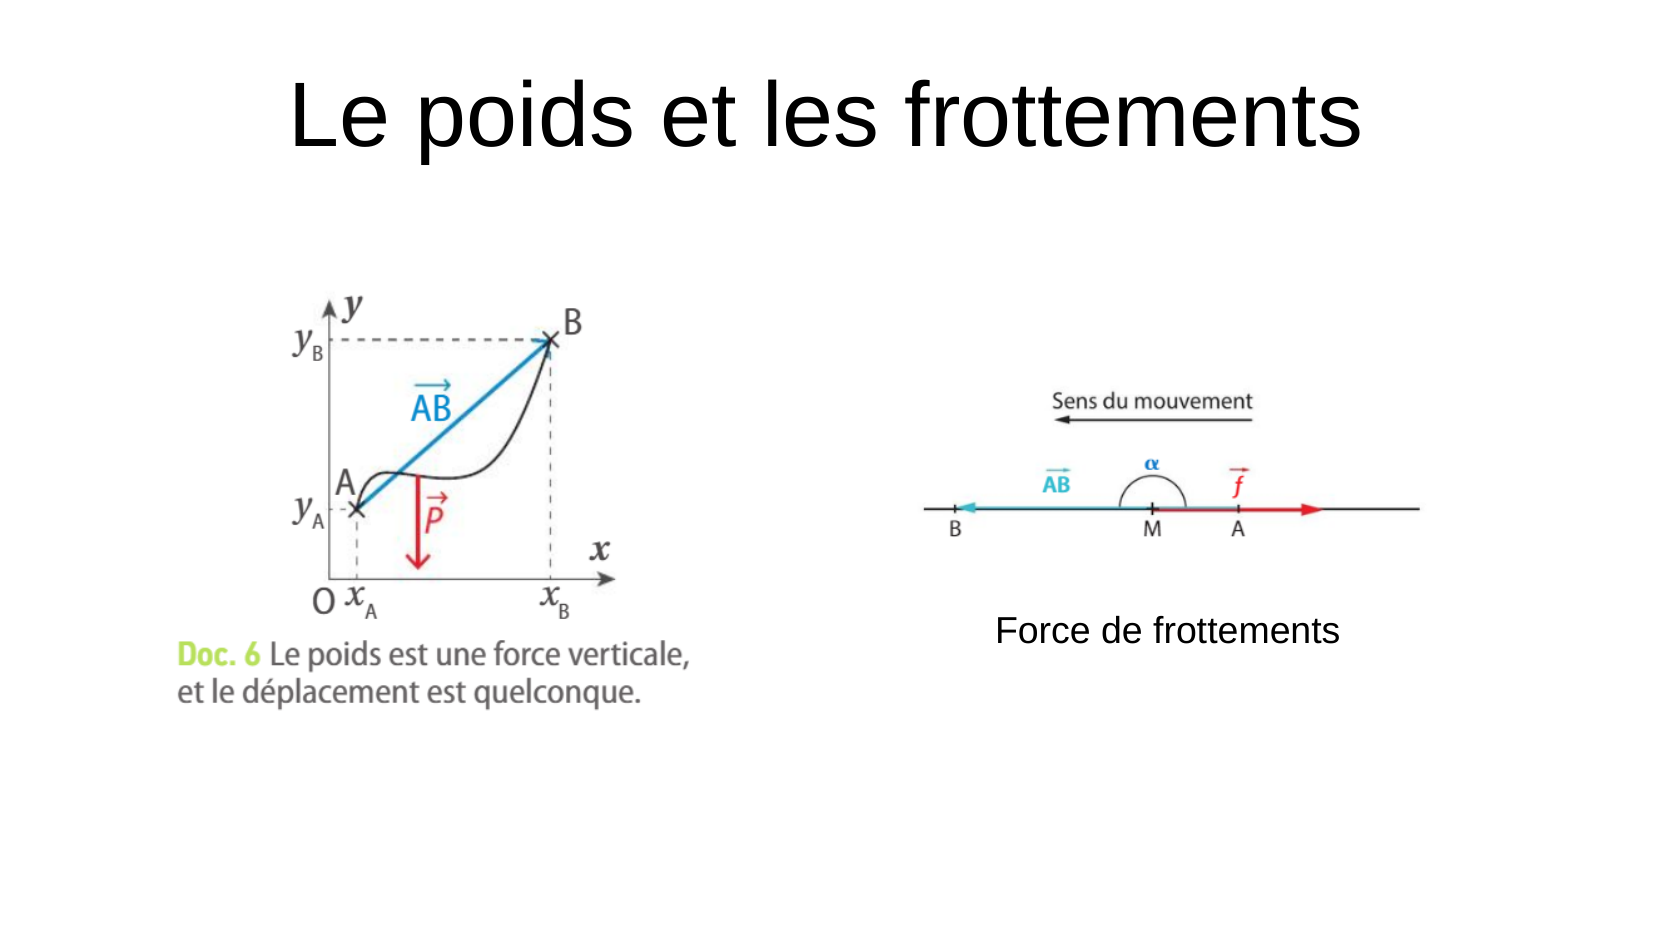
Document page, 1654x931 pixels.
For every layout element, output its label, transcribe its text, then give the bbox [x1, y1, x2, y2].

picture [874, 342, 1465, 569]
picture [158, 262, 709, 733]
text_box Force de frottements [980, 602, 1512, 702]
title Le poids et les frottements [82, 37, 1571, 193]
